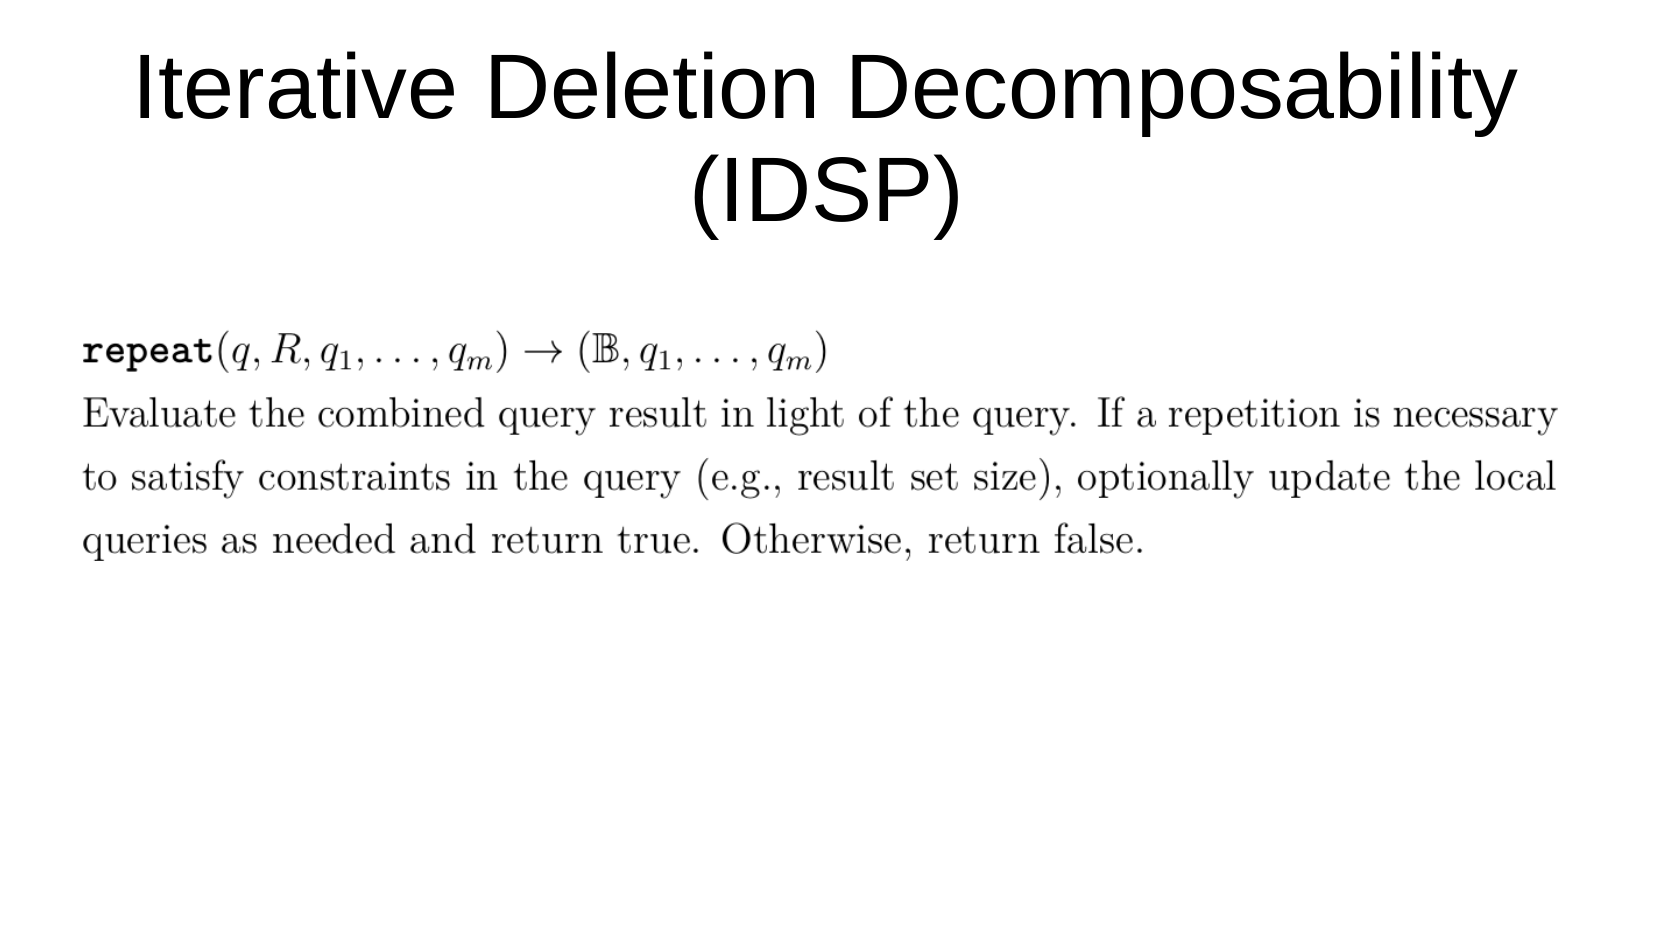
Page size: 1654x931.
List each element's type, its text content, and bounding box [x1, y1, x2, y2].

title Iterative Deletion Decomposability (IDSP) [82, 35, 1571, 241]
picture [75, 325, 1579, 575]
